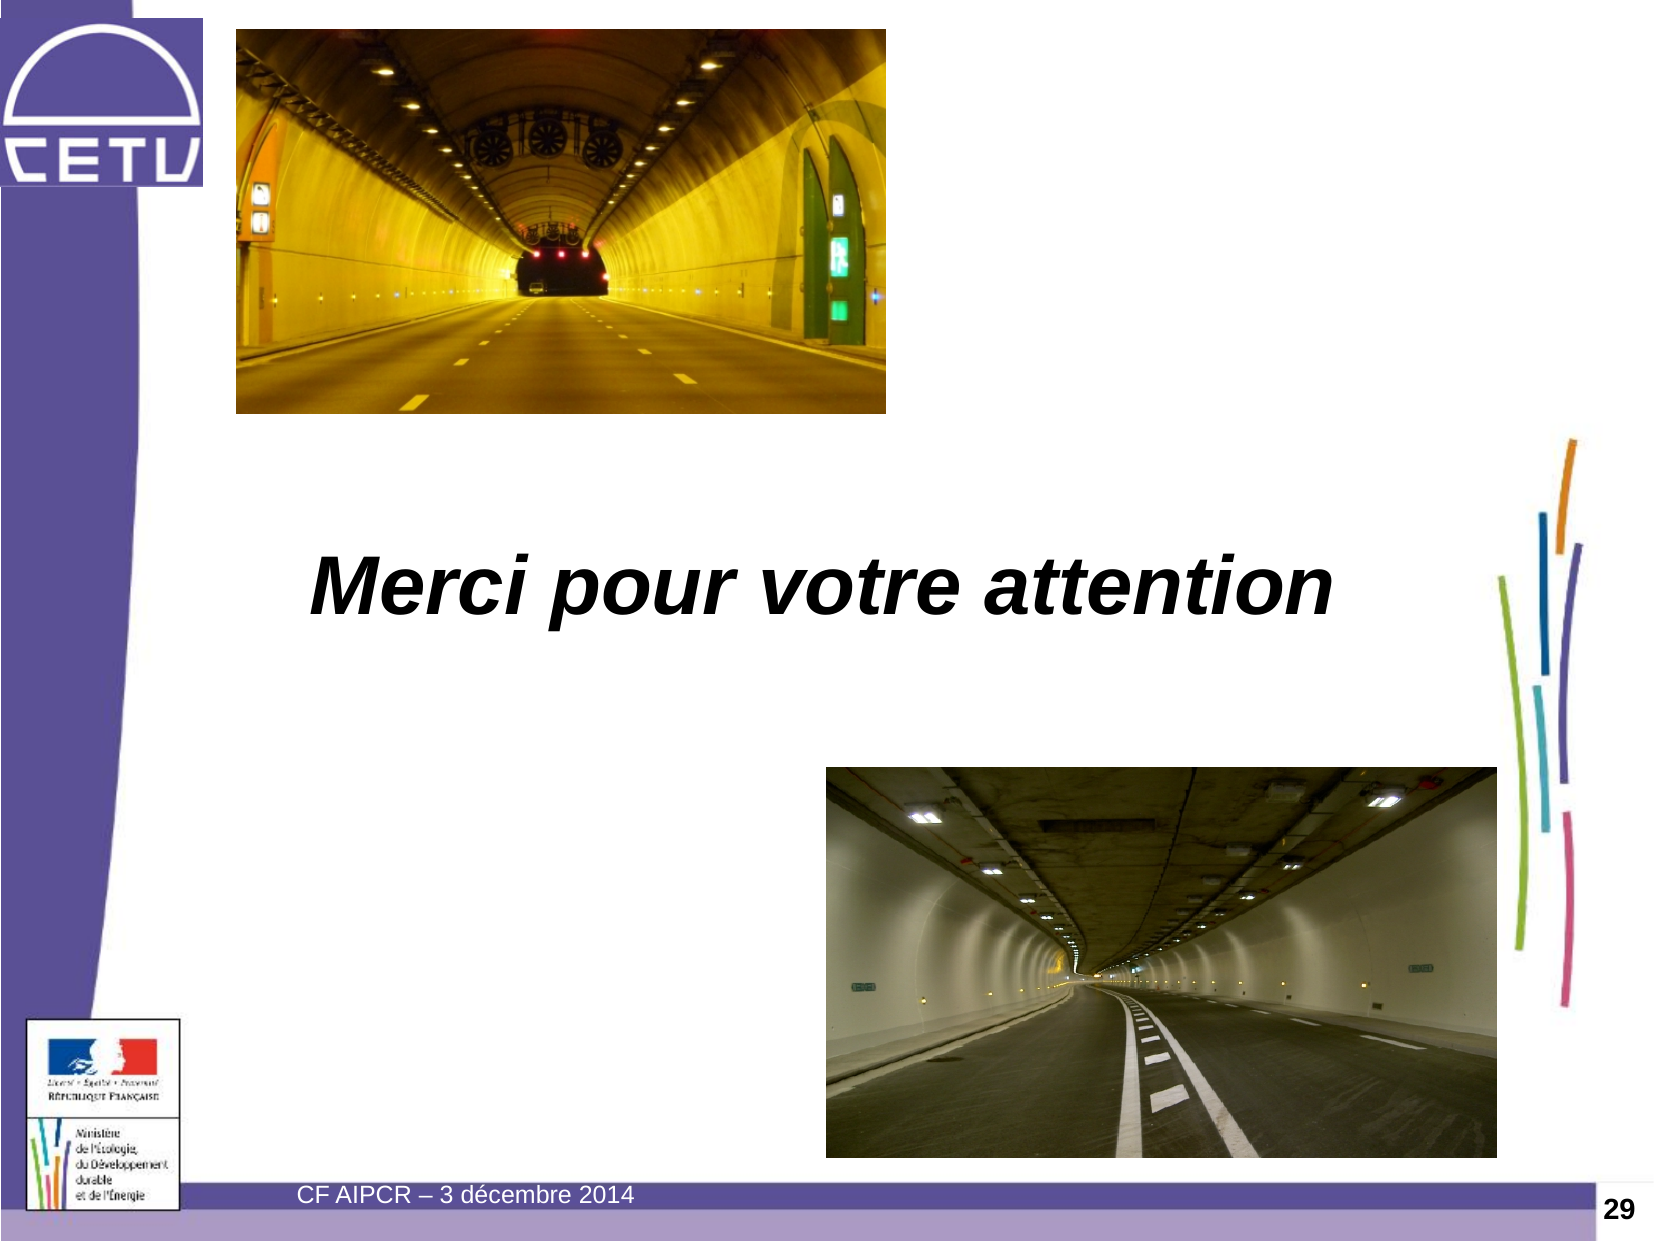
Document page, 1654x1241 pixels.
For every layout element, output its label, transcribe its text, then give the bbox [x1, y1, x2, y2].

text_box CF AIPCR – 3 décembre 2014 [296, 1181, 680, 1210]
picture [0, 0, 1654, 1241]
text_box Merci pour votre attention [295, 531, 1625, 919]
